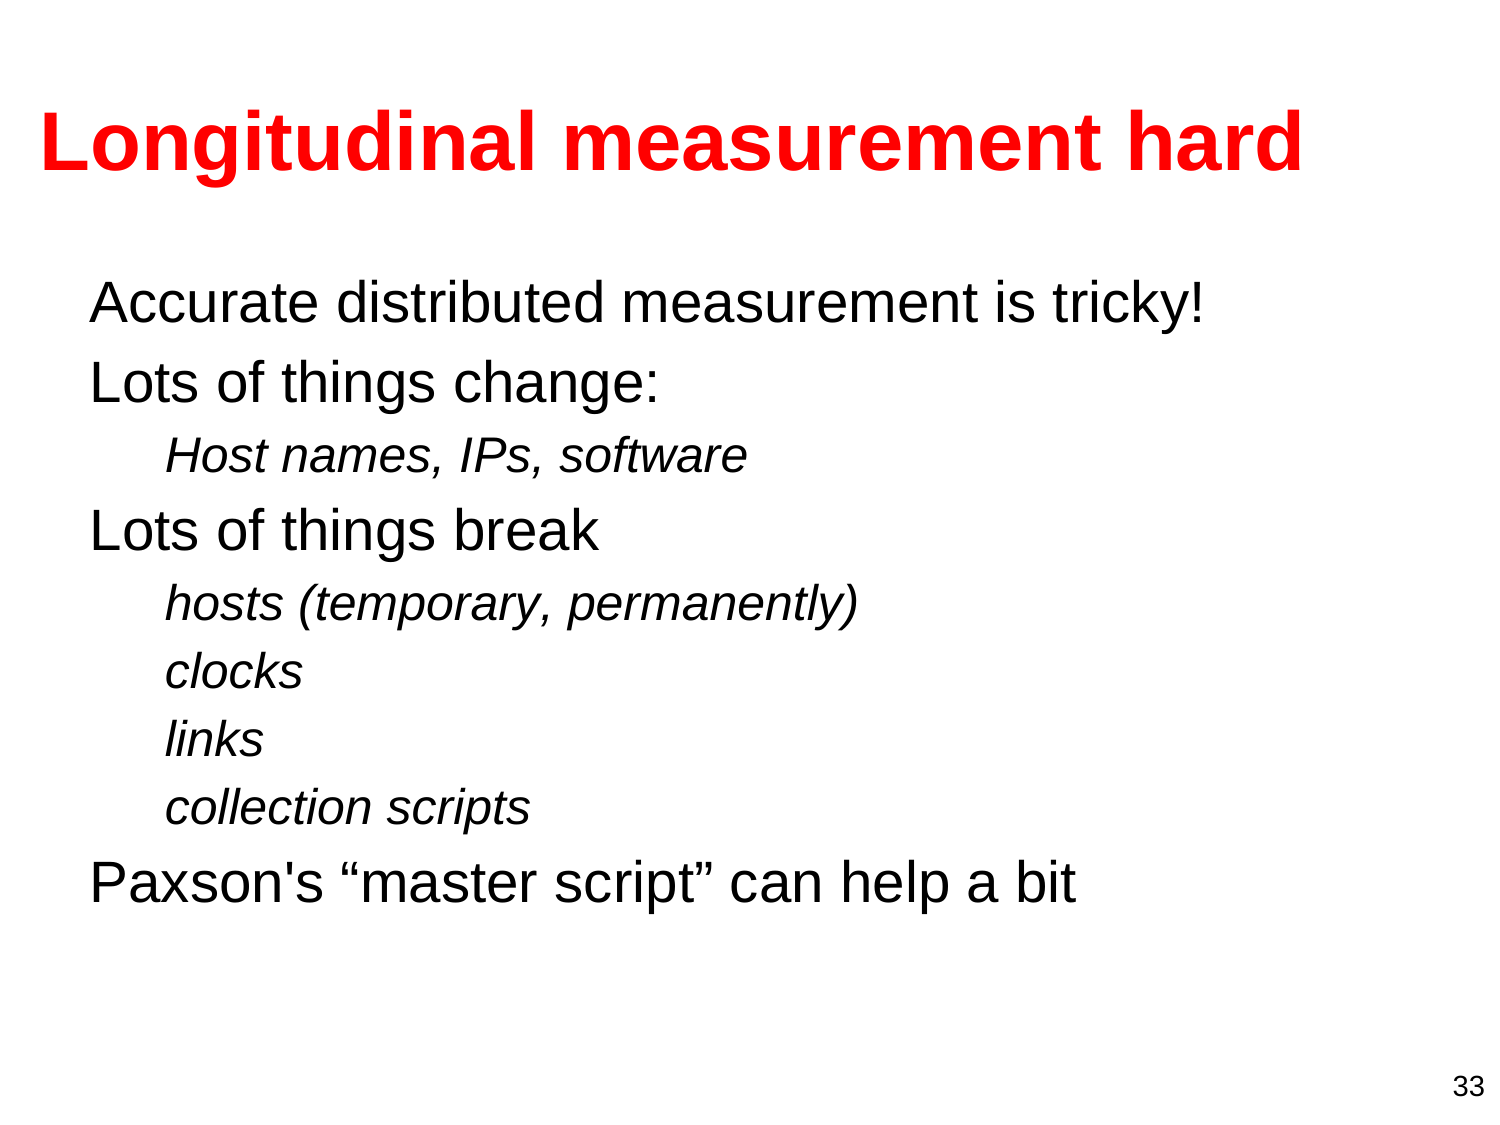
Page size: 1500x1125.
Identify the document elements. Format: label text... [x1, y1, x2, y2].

title Longitudinal measurement hard [24, 47, 1463, 236]
list Accurate distributed measurement is tricky! Lots of things change: Host names, IPs, software Lots of things break hosts (temporary, permanently) clocks links collection scripts Paxson's “master script” can help a bit [75, 262, 1426, 1006]
